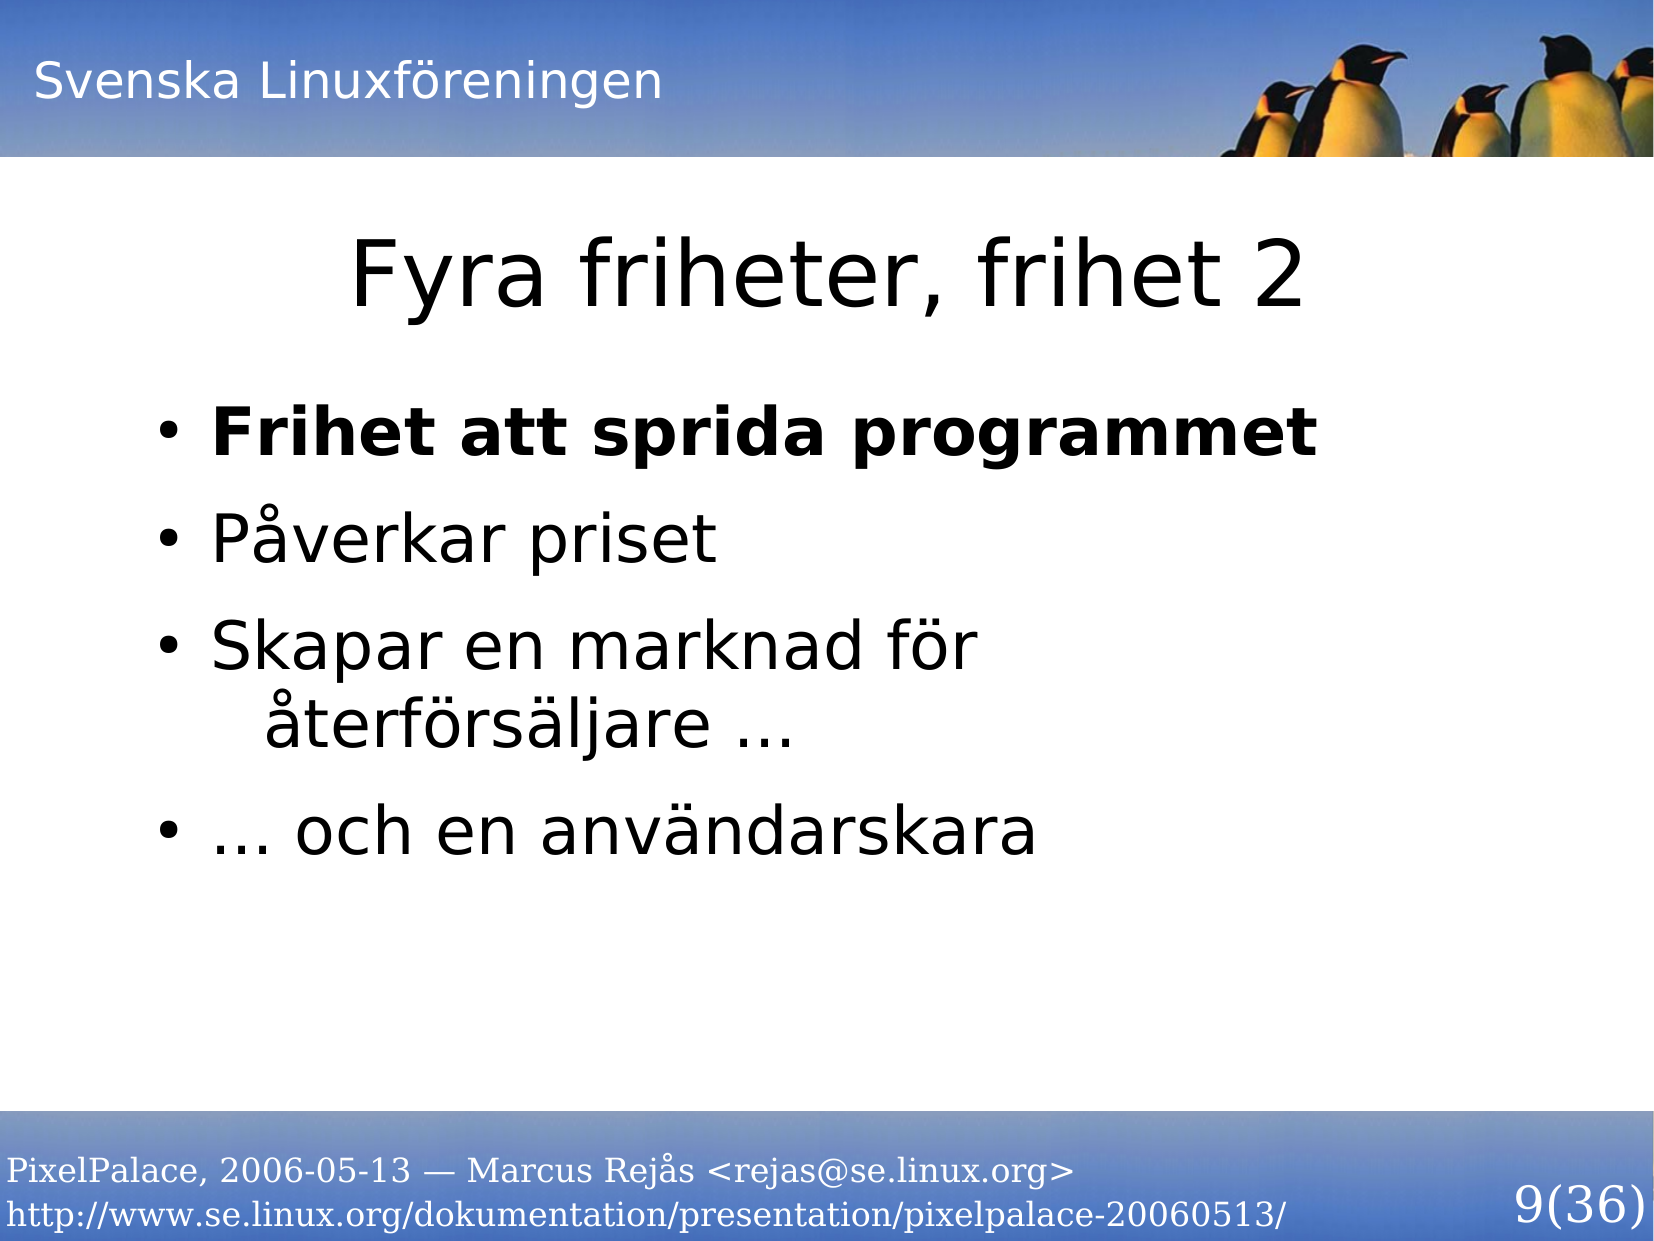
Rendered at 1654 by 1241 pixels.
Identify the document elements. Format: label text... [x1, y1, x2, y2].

list Frihet att sprida programmet Påverkar priset Skapar en marknad för återförsäljare ... ... och en användarskara [121, 392, 1534, 1092]
picture [0, 0, 1654, 157]
title Fyra friheter, frihet 2 [123, 160, 1537, 389]
picture [0, 1111, 1654, 1241]
